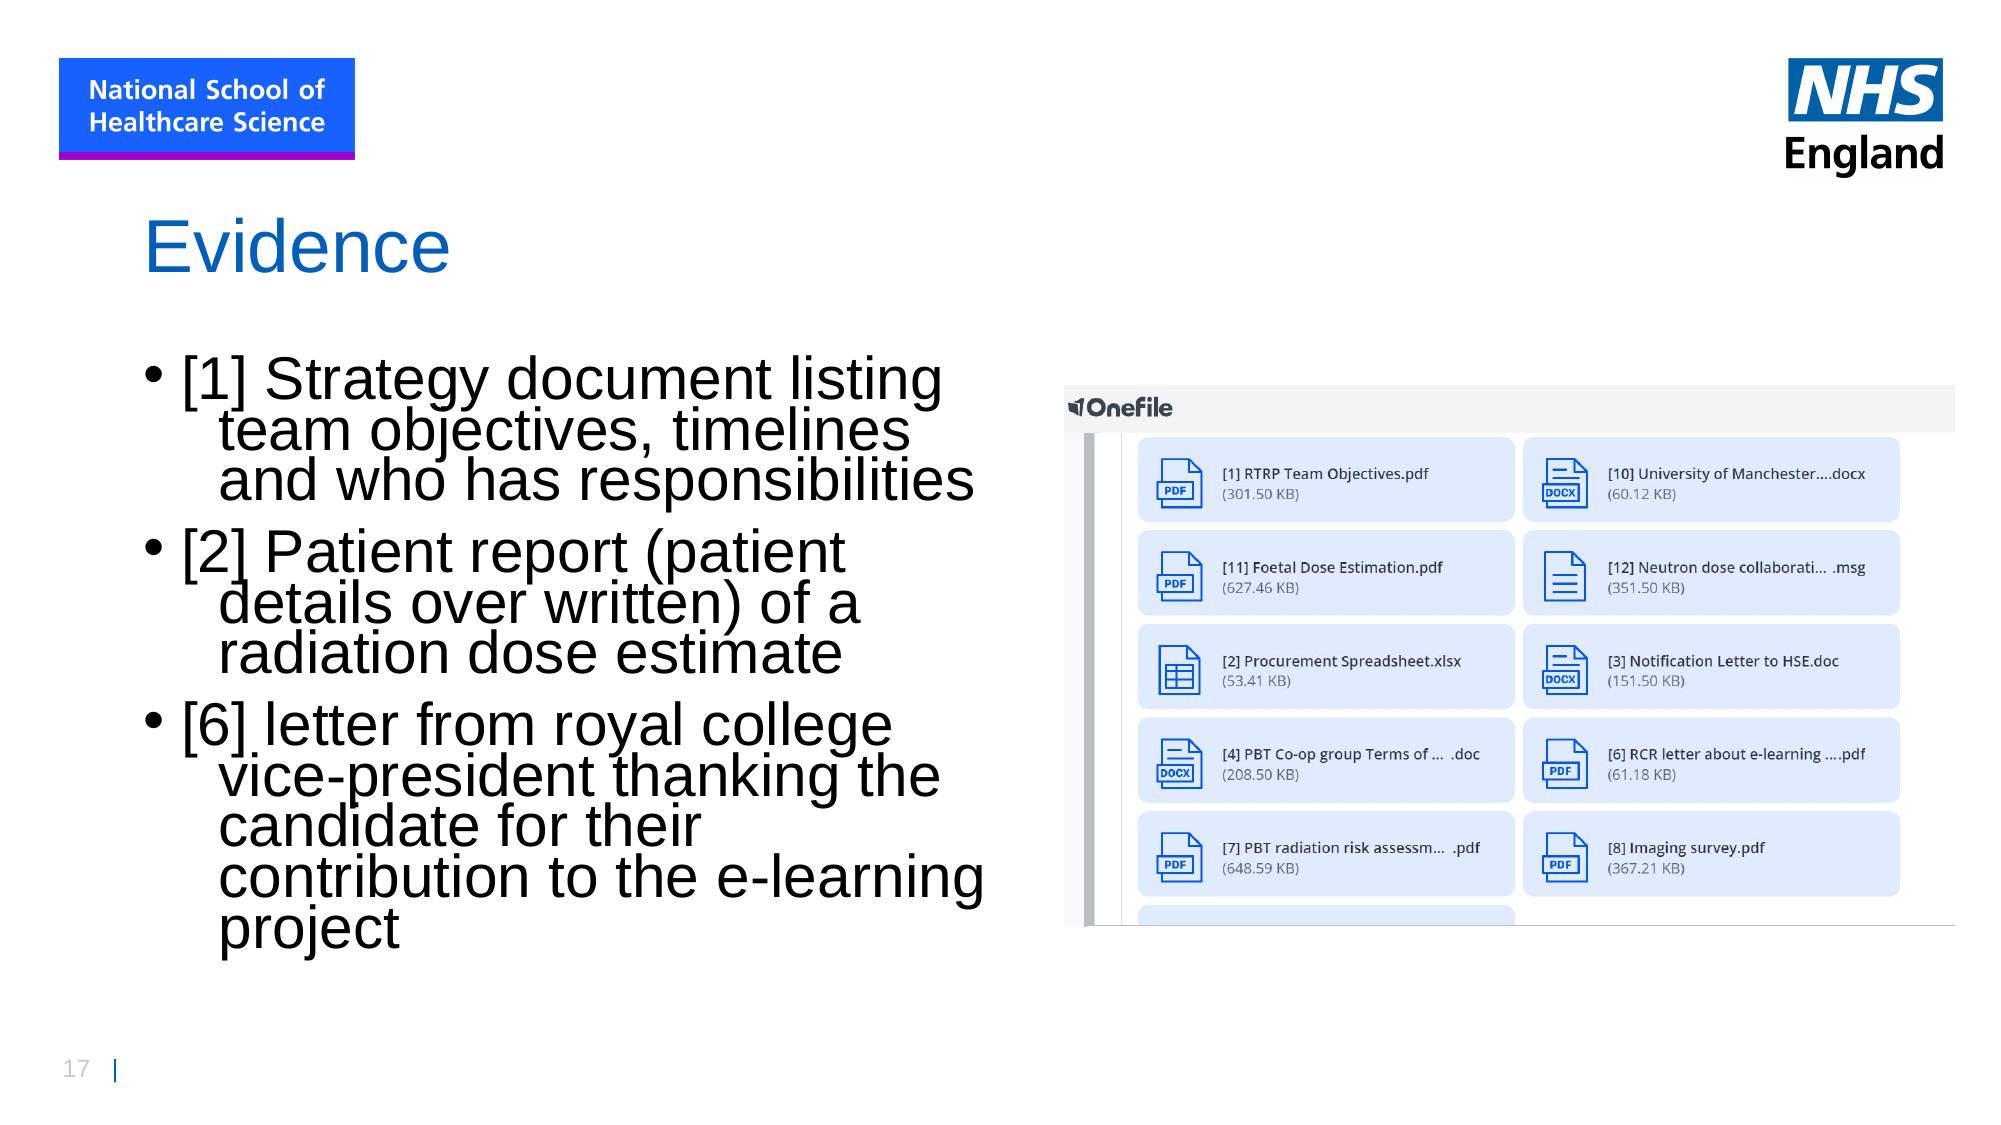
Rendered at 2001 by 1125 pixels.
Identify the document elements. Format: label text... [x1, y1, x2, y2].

list [1] Strategy document listing team objectives, timelines and who has responsibilities [2] Patient report (patient details over written) of a radiation dose estimate [6] letter from royal college vice-president thanking the candidate for their contribution to the e-learning project [128, 351, 1037, 996]
picture [1064, 385, 1955, 927]
title Evidence [128, 198, 1875, 299]
